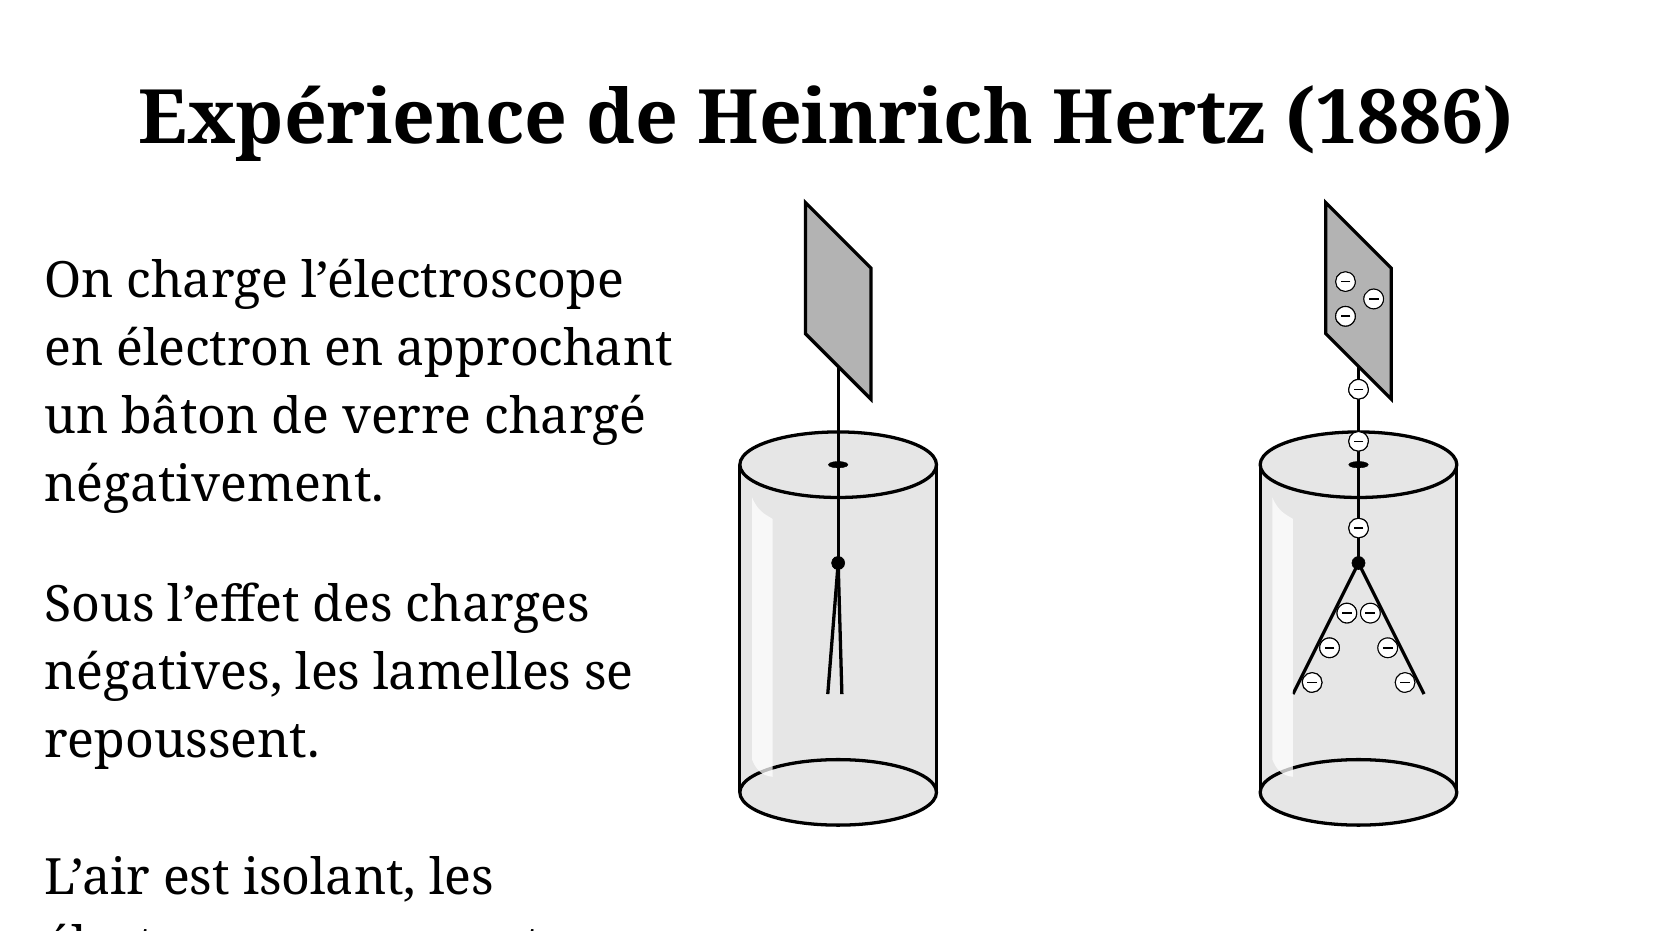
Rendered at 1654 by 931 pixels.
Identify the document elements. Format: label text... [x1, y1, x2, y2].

text_box On charge l’électroscope en électron en approchant un bâton de verre chargé négativement. Sous l’effet des charges négatives, les lamelles se repoussent. L’air est isolant, les électrons ne peuvent circuler que dans le conducteur. [29, 236, 709, 899]
title Expérience de Heinrich Hertz (1886) [82, 37, 1571, 193]
picture [738, 198, 1459, 827]
